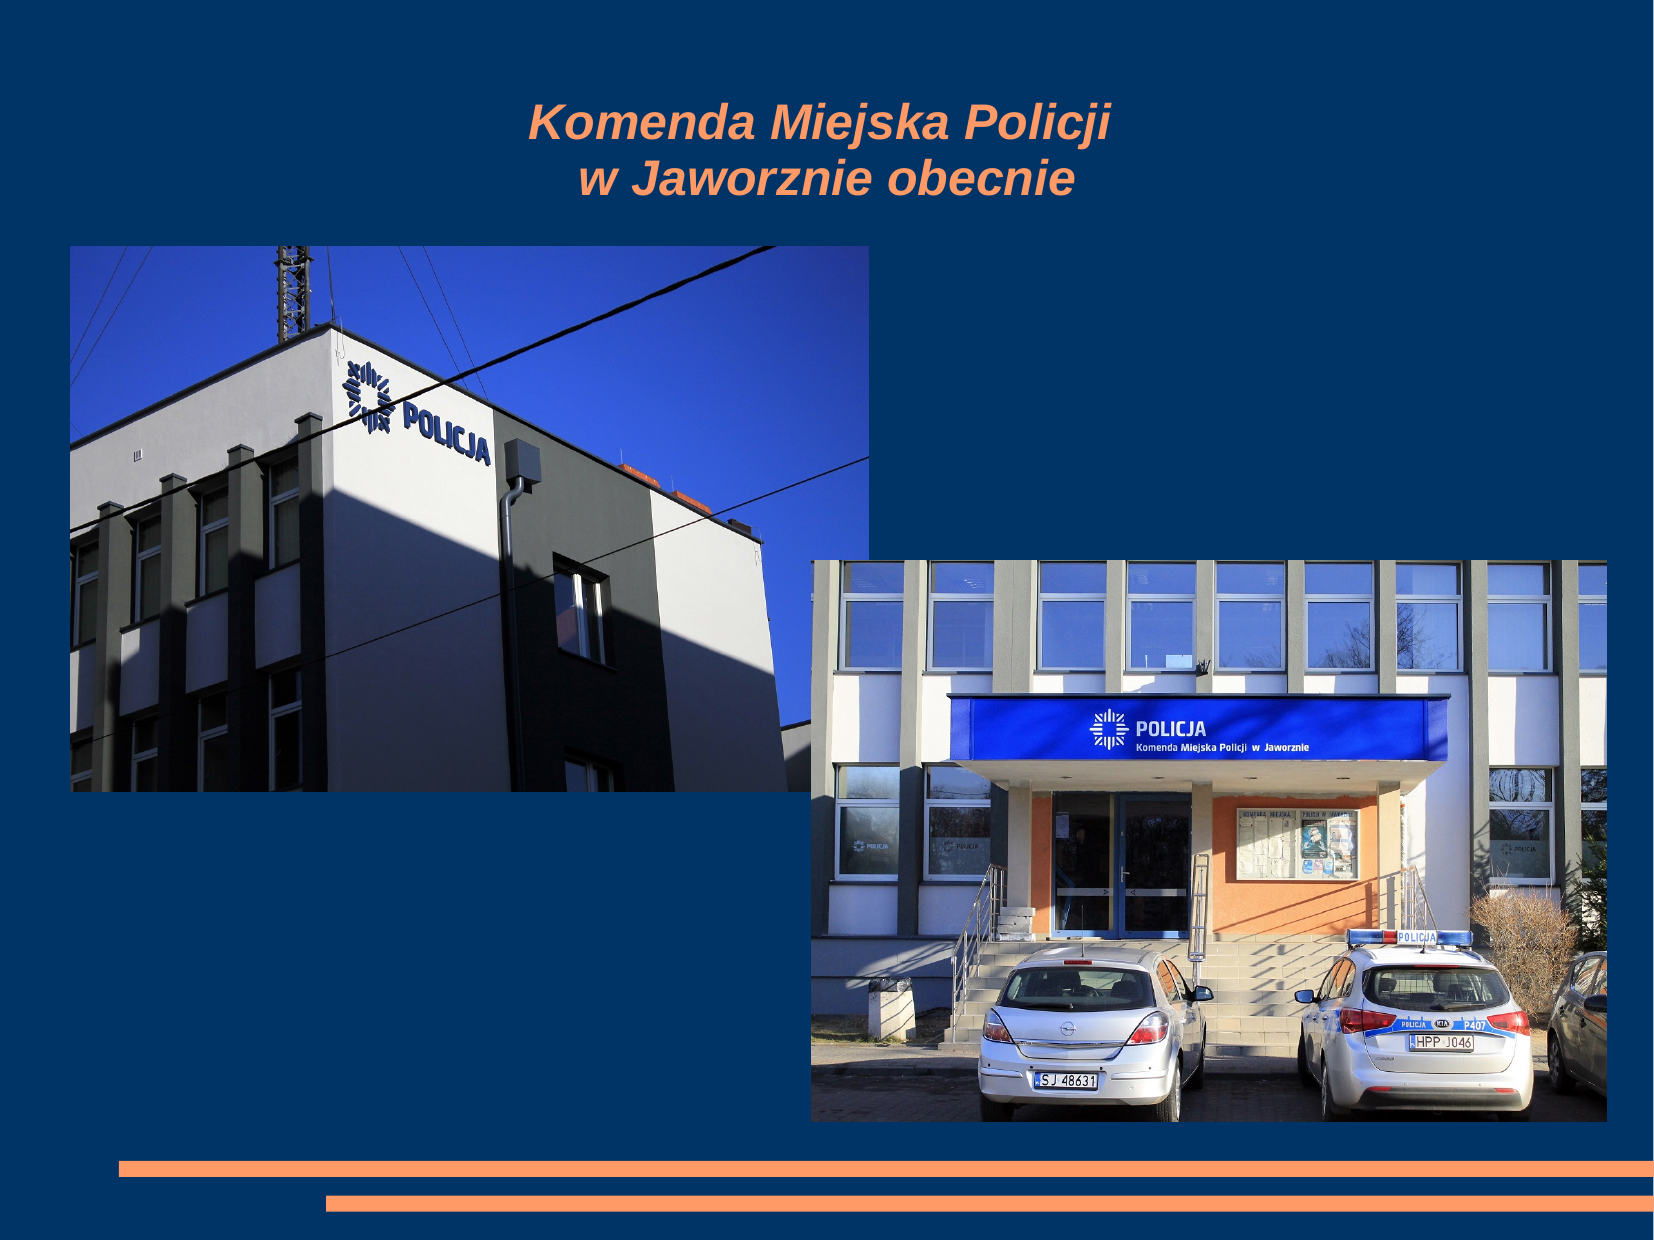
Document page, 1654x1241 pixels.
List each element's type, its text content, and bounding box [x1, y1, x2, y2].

title Komenda Miejska Policji w Jaworznie obecnie [121, 46, 1534, 254]
picture [70, 246, 1607, 1123]
